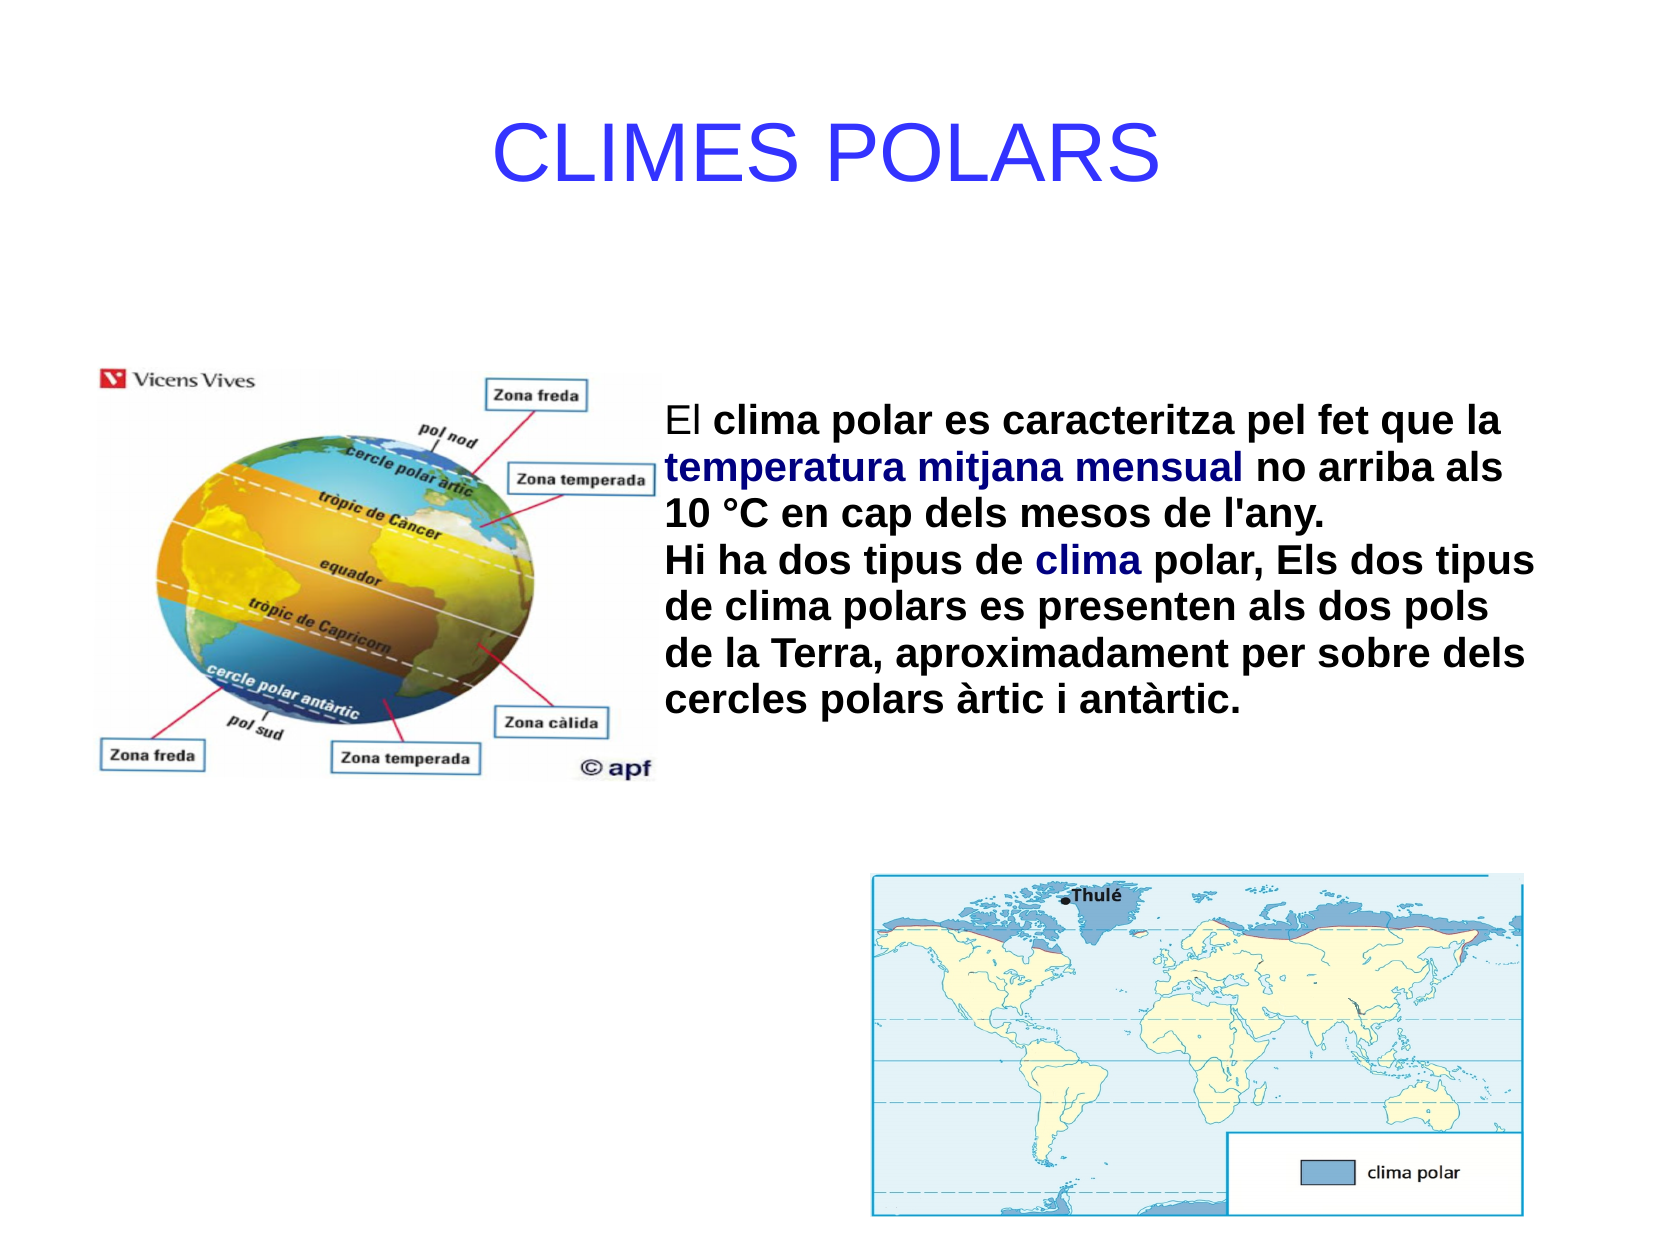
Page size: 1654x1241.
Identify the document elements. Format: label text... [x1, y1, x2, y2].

title CLIMES POLARS [82, 49, 1571, 257]
picture [92, 293, 1583, 1217]
text_box El clima polar es caracteritza pel fet que la temperatura mitjana mensual no arriba als 10 °C en cap dels mesos de l'any. Hi ha dos tipus de clima polar, Els dos tipus de clima polars es presenten als dos pols de la Terra, aproximadament per sobre dels cercles polars àrtic i antàrtic. [658, 389, 1560, 738]
